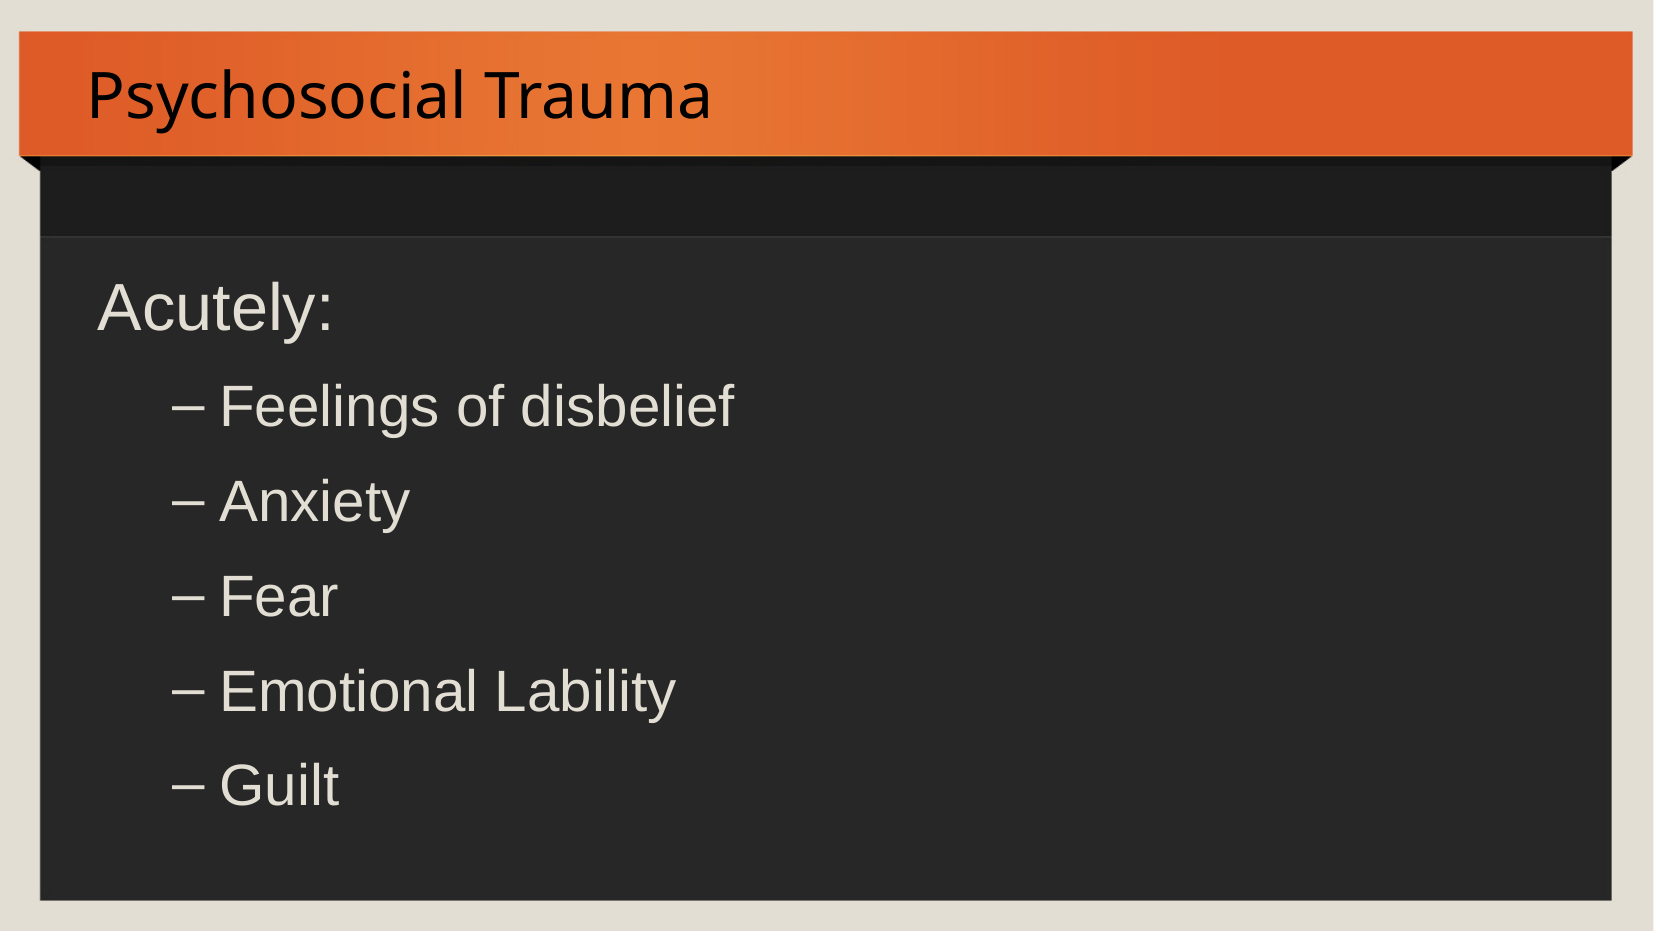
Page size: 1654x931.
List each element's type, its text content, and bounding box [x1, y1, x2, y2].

list Acutely: Feelings of disbelief Anxiety Fear Emotional Lability Guilt [82, 255, 1571, 831]
picture [0, 0, 1654, 931]
title Psychosocial Trauma [71, 46, 1597, 140]
